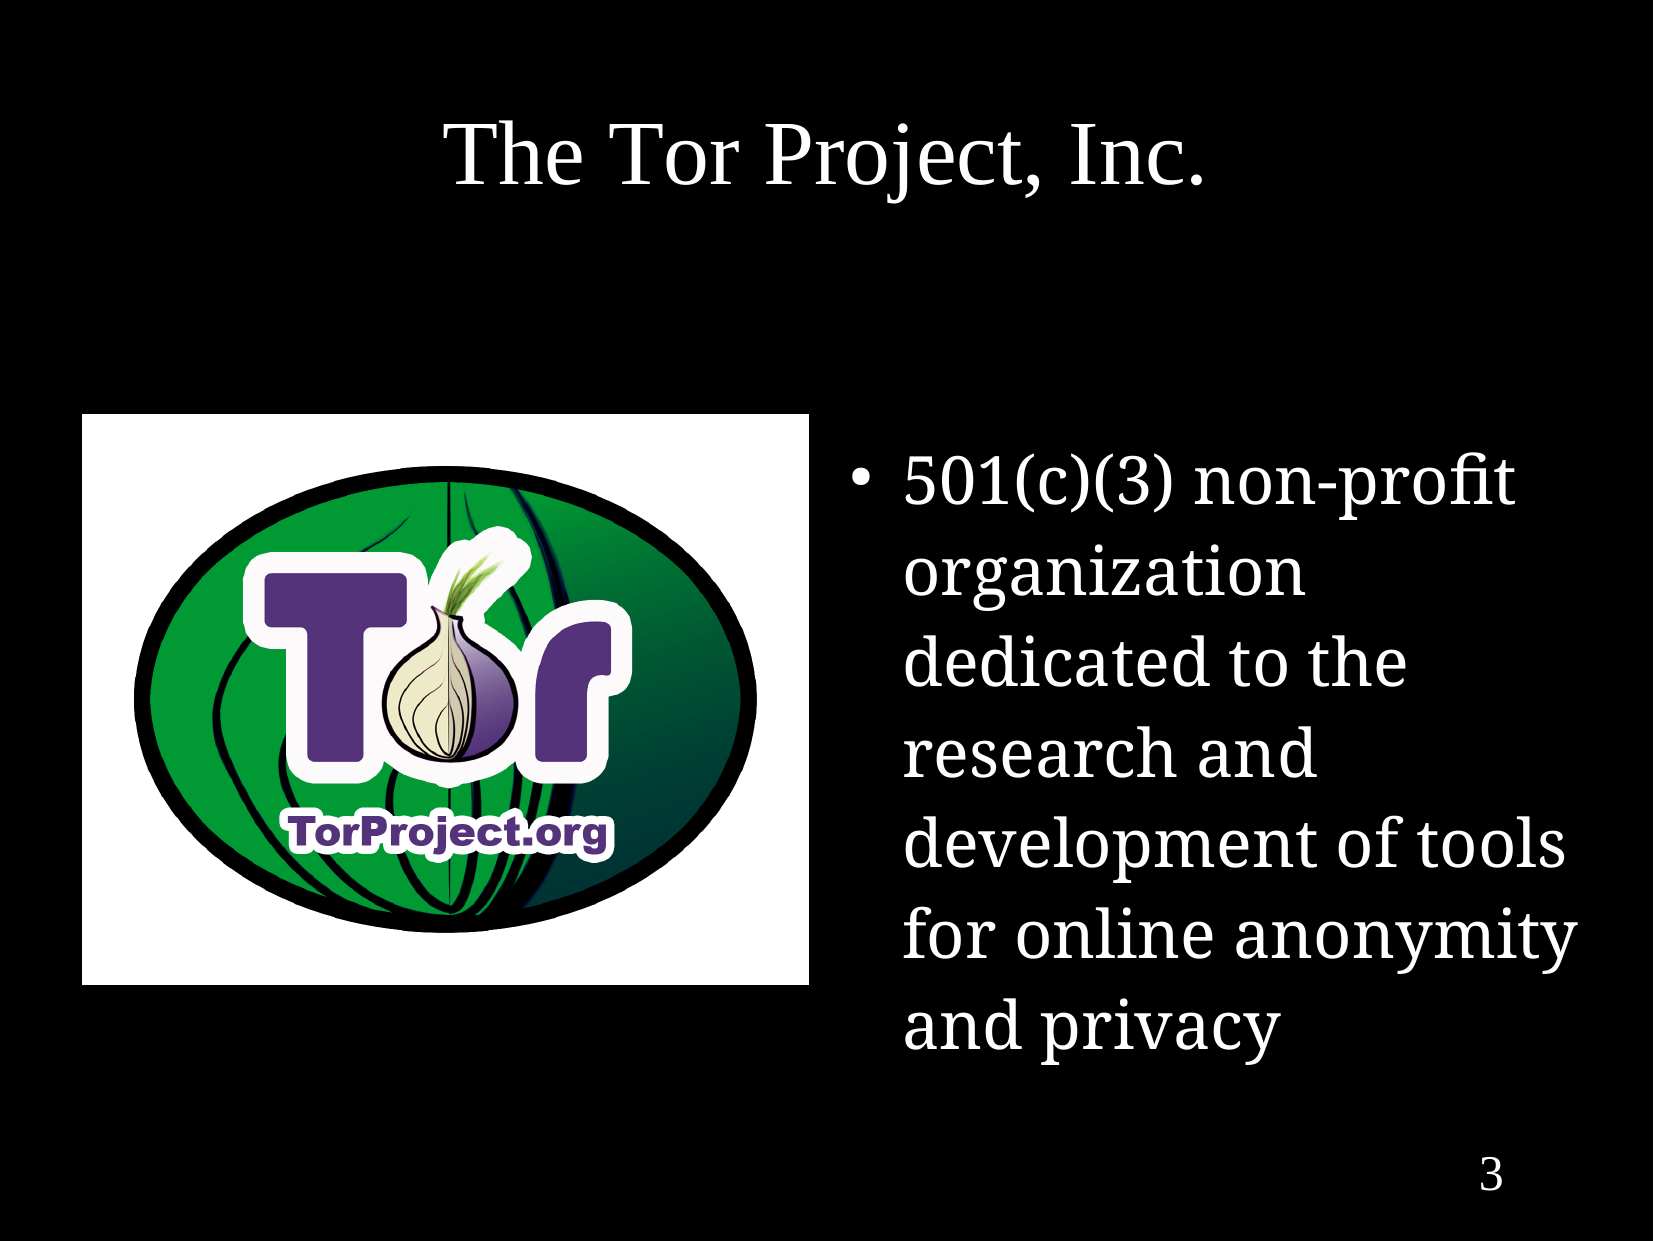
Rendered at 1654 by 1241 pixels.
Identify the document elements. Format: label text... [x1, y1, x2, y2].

title The Tor Project, Inc. [82, 49, 1571, 257]
list 501(c)(3) non-profit organization dedicated to the research and development of tools for online anonymity and privacy [831, 433, 1612, 967]
picture [82, 414, 809, 985]
